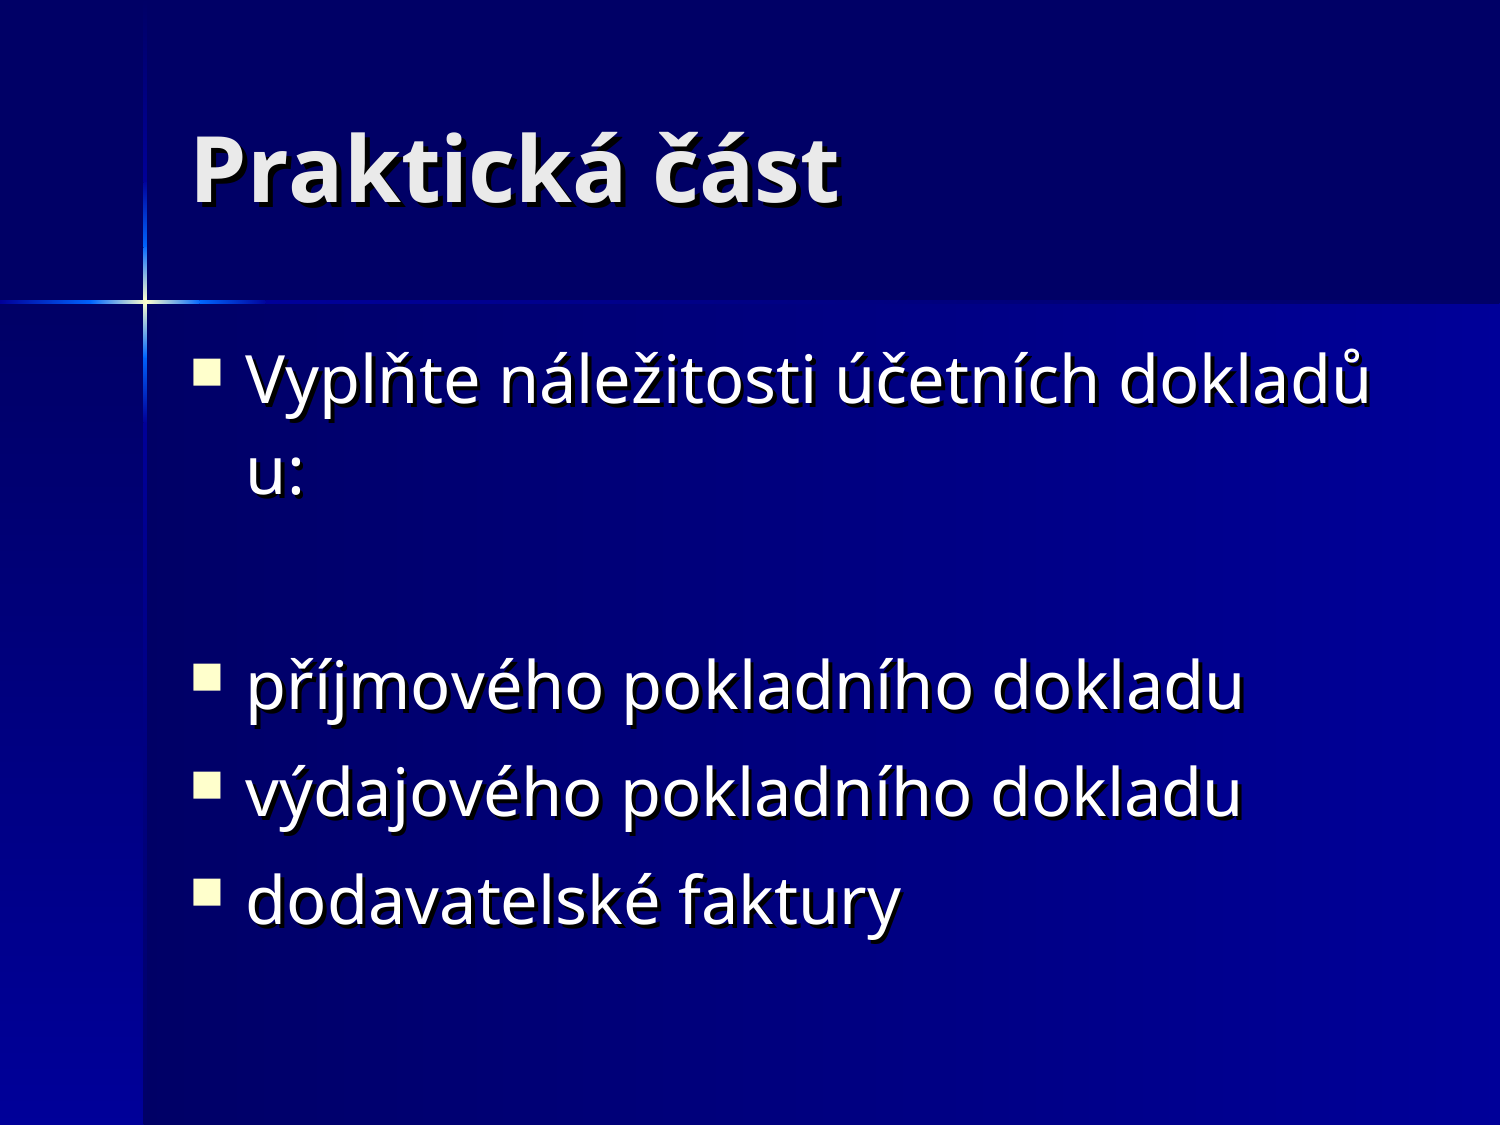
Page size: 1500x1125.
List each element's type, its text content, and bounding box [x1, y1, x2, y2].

title Praktická část [174, 49, 1413, 285]
list Vyplňte náležitosti účetních dokladů u: příjmového pokladního dokladu výdajového pokladního dokladu dodavatelské faktury [174, 324, 1413, 1001]
